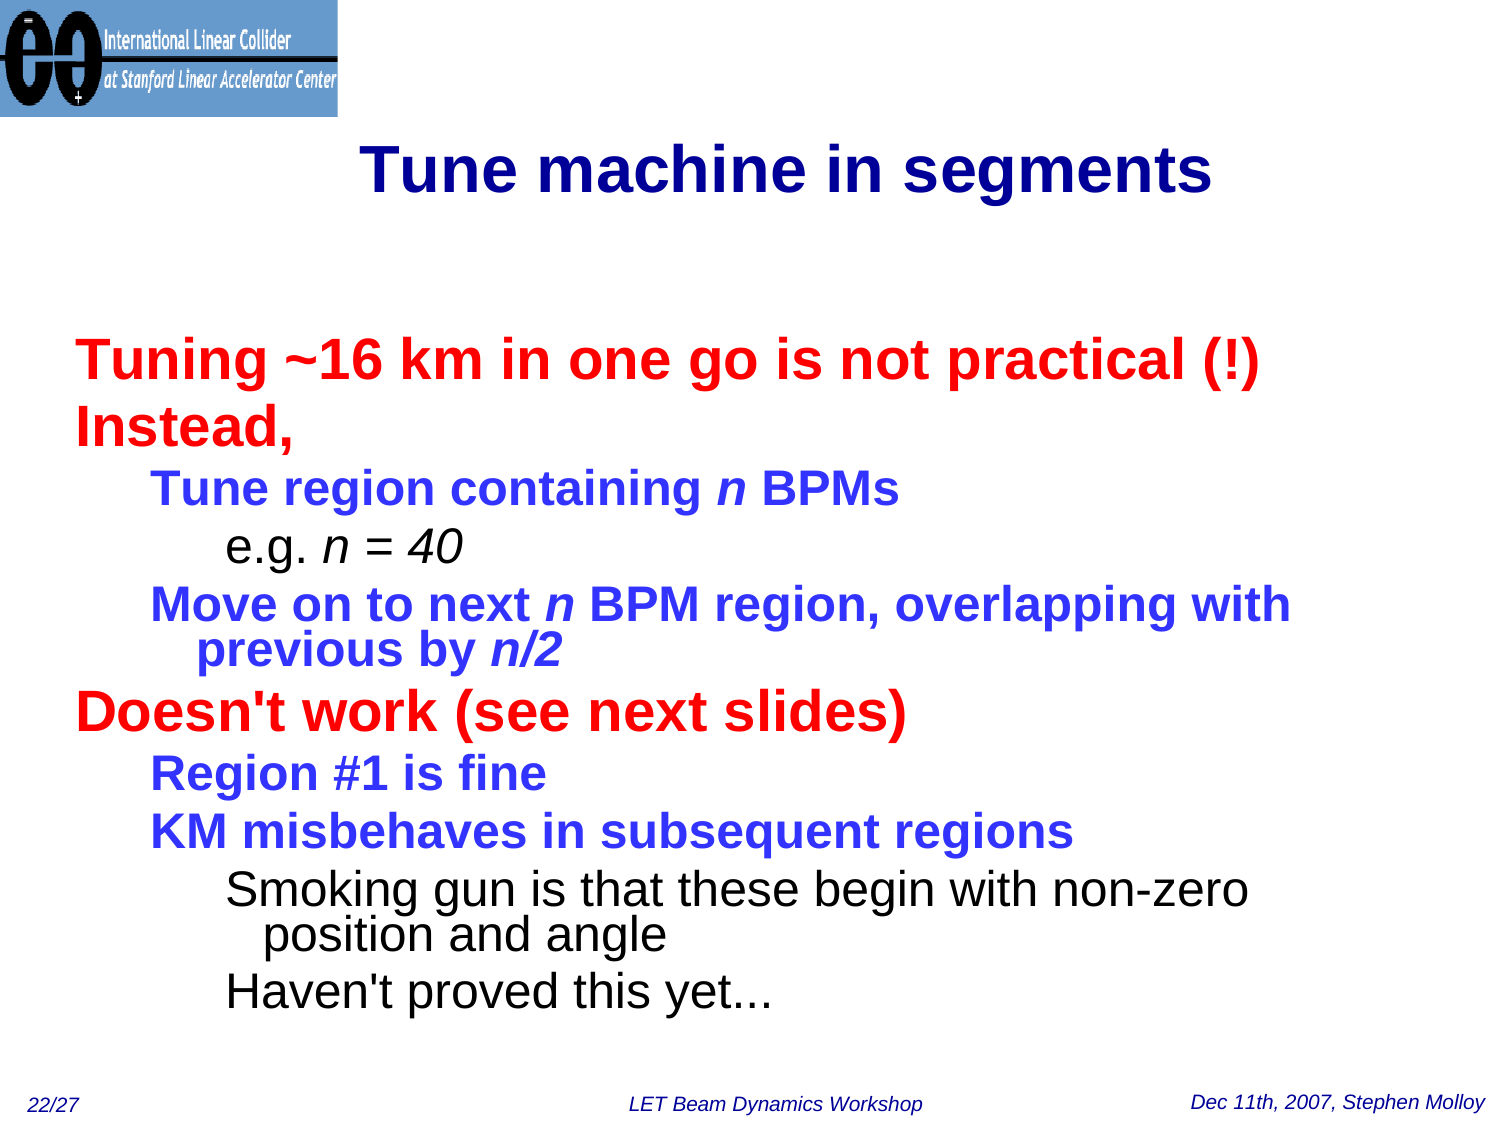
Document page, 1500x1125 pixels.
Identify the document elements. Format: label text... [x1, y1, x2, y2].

picture [0, 0, 338, 117]
title Tune machine in segments [337, 87, 1237, 263]
list Tuning ~16 km in one go is not practical (!) Instead, Tune region containing n BPMs e.g. n = 40 Move on to next n BPM region, overlapping with previous by n/2 Doesn't work (see next slides) Region #1 is fine KM misbehaves in subsequent regions Smoking gun is that these begin with non-zero position and angle Haven't proved this yet... [75, 337, 1424, 1031]
